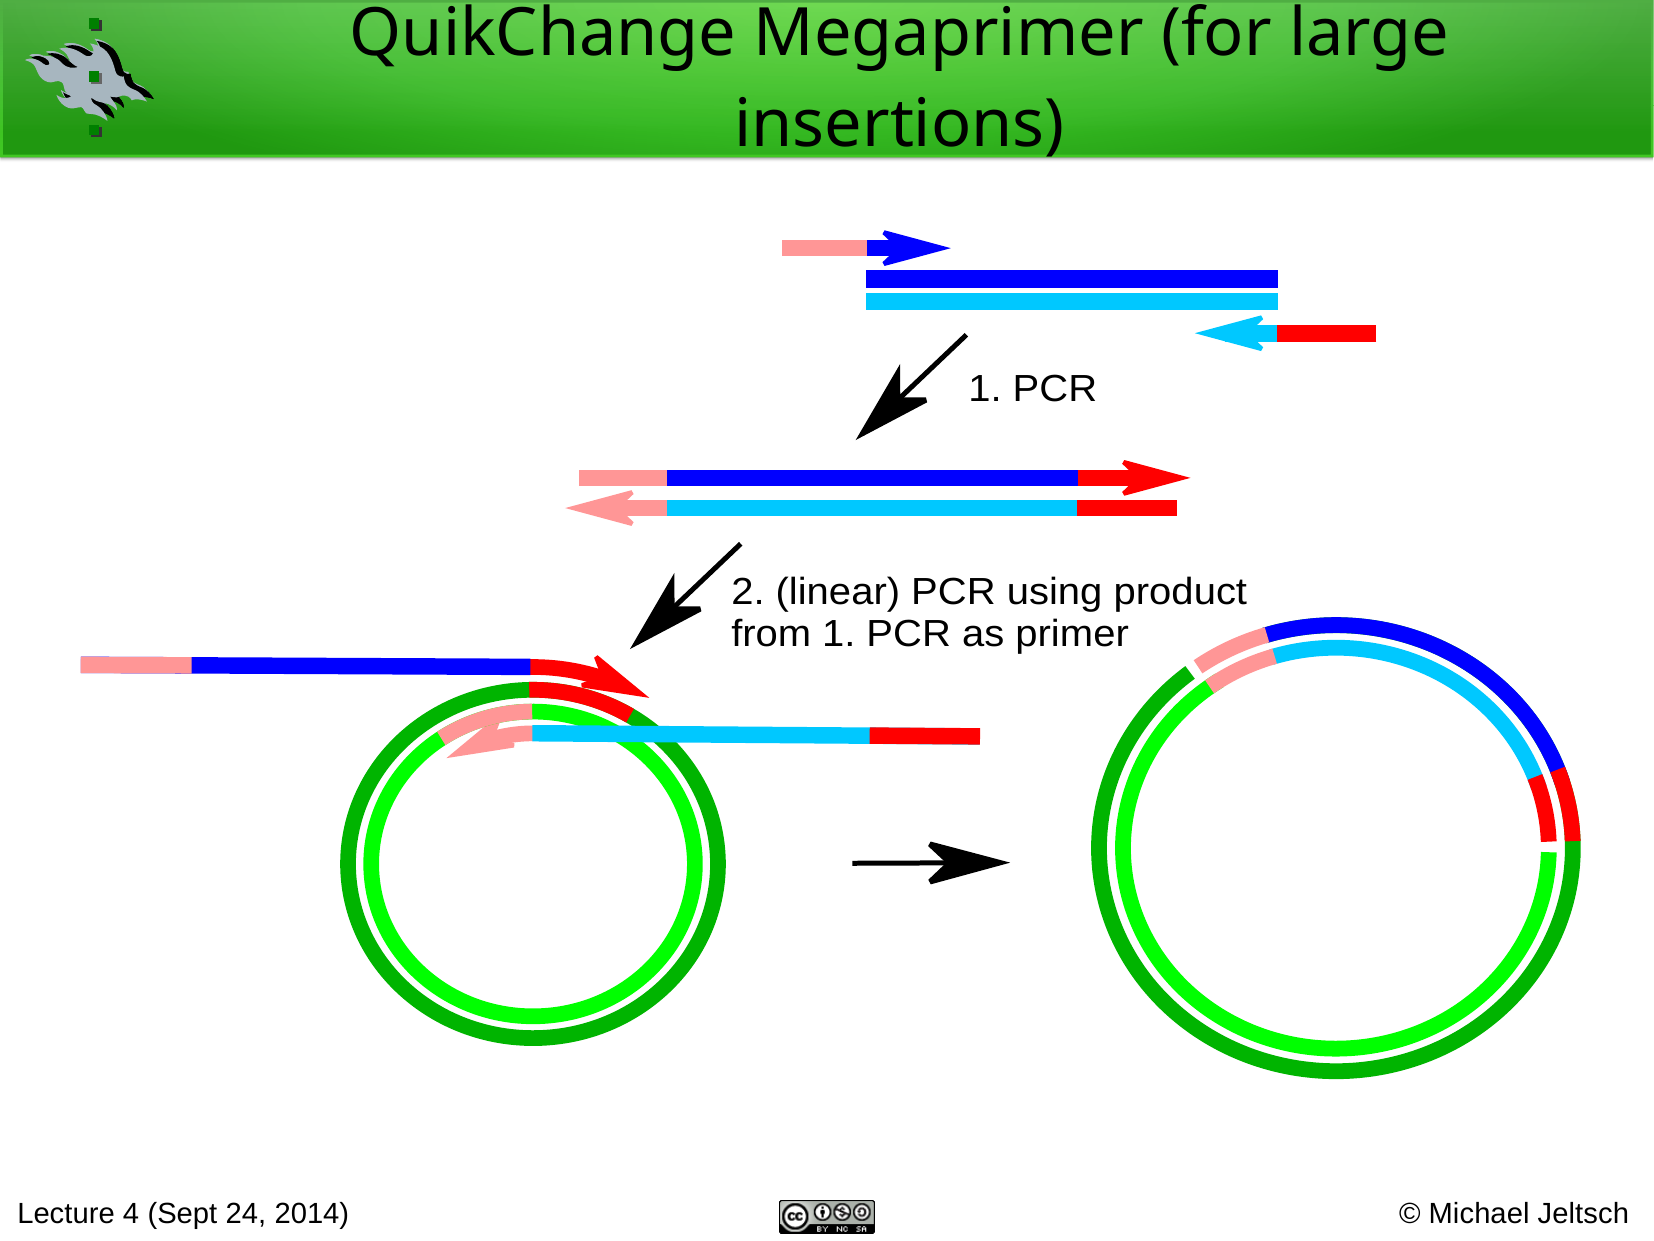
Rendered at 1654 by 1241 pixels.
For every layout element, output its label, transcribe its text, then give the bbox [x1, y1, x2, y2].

title QuikChange Megaprimer (for large insertions) [180, 30, 1621, 121]
picture [779, 1200, 875, 1234]
picture [72, 225, 1582, 1080]
